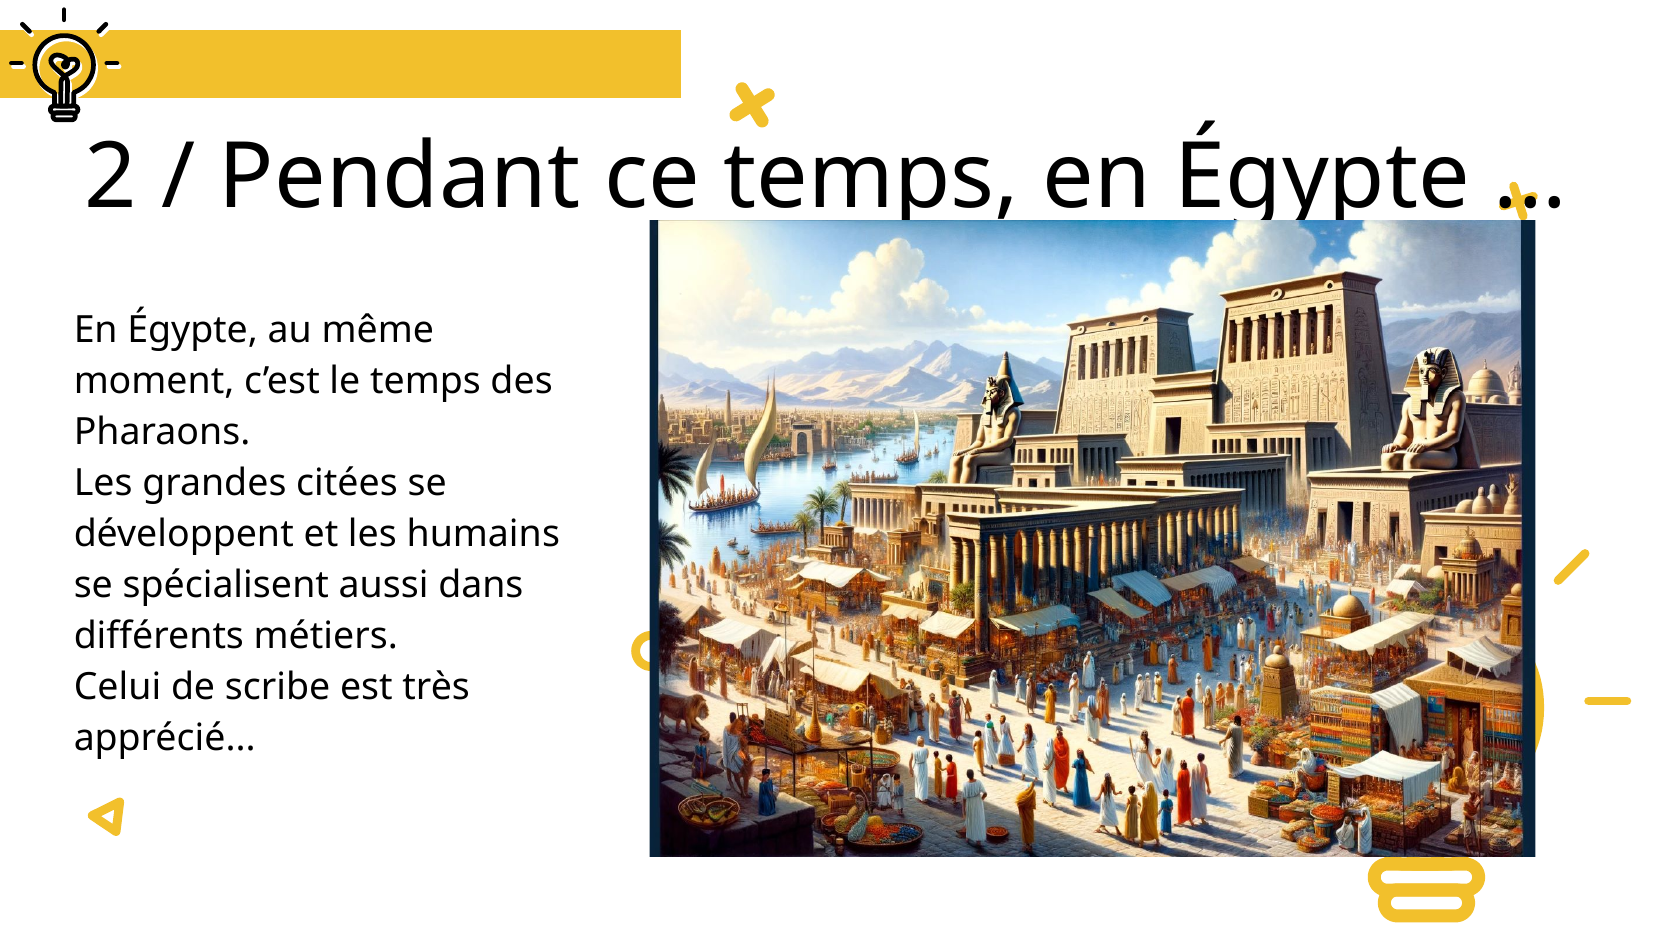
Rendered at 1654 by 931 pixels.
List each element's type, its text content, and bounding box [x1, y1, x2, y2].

title 2 / Pendant ce temps, en Égypte ... [82, 94, 1571, 250]
text_box En Égypte, au même moment, c’est le temps des Pharaons. Les grandes citées se développent et les humains se spécialisent aussi dans différents métiers. Celui de scribe est très apprécié... [59, 295, 591, 770]
picture [649, 220, 1536, 857]
